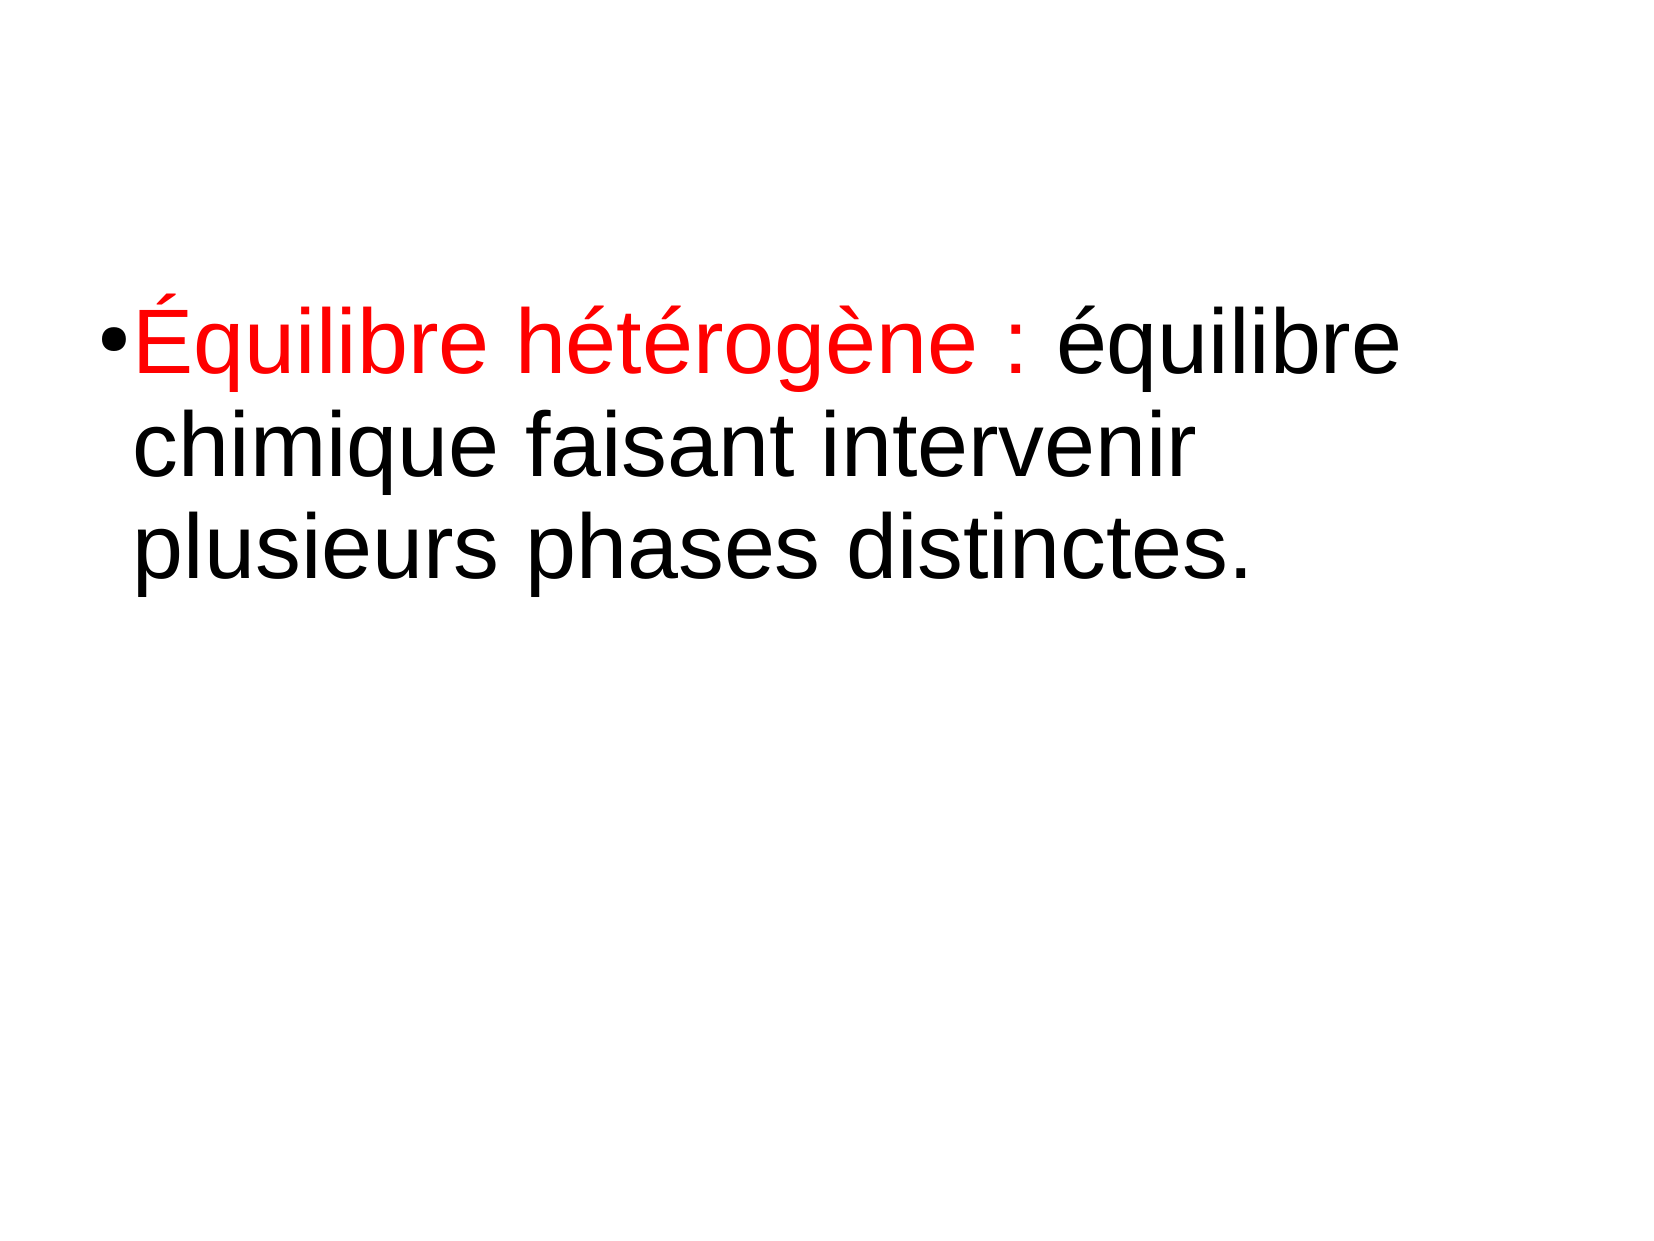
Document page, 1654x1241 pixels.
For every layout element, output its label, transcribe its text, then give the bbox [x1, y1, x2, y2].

text_box Équilibre hétérogène : équilibre chimique faisant intervenir plusieurs phases distinctes. [82, 283, 1571, 606]
